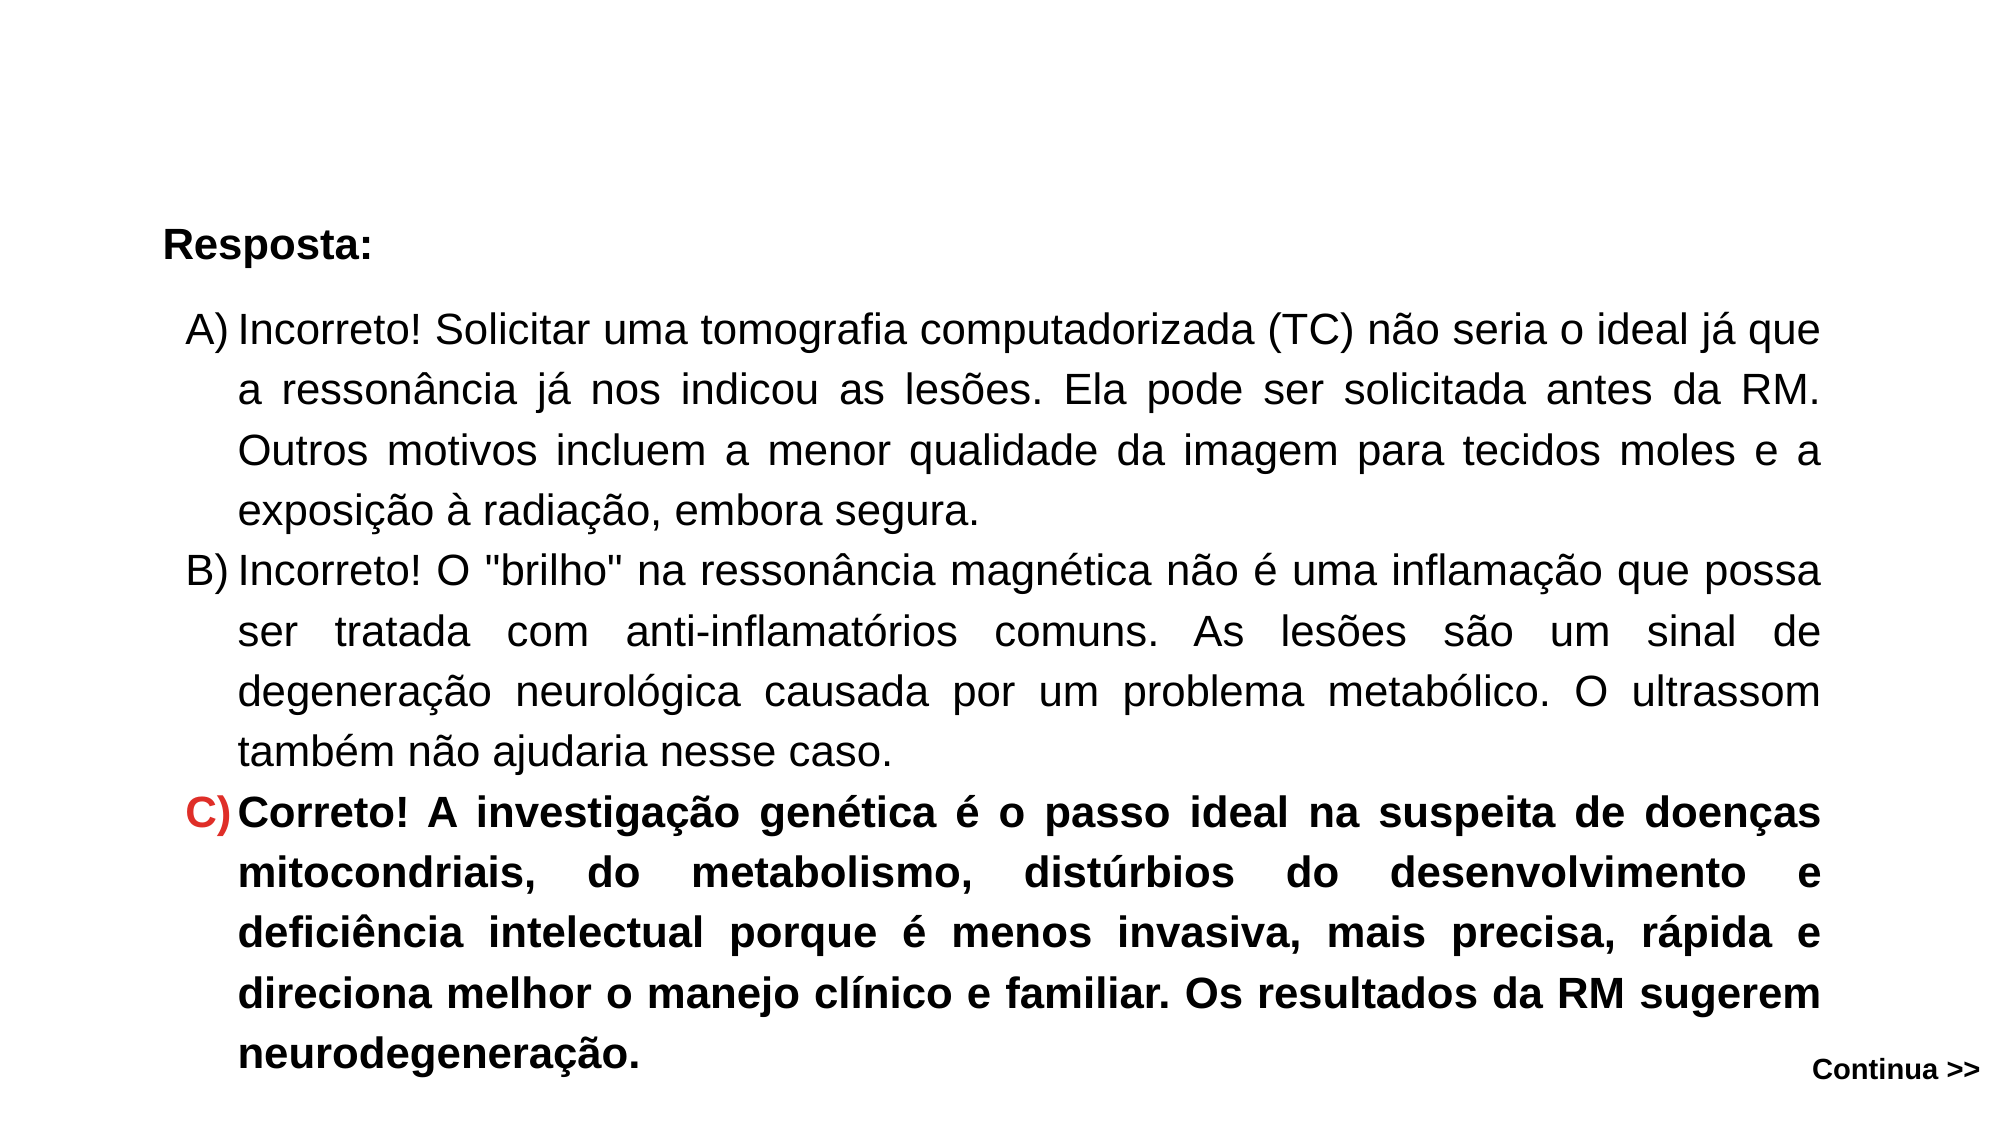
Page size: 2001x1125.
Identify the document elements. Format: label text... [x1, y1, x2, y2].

text_box Resposta: Incorreto! Solicitar uma tomografia computadorizada (TC) não seria o ideal já que a ressonância já nos indicou as lesões. Ela pode ser solicitada antes da RM. Outros motivos incluem a menor qualidade da imagem para tecidos moles e a exposição à radiação, embora segura. Incorreto! O "brilho" na ressonância magnética não é uma inflamação que possa ser tratada com anti-inflamatórios comuns. As lesões são um sinal de degeneração neurológica causada por um problema metabólico. O ultrassom também não ajudaria nesse caso. Correto! A investigação genética é o passo ideal na suspeita de doenças mitocondriais, do metabolismo, distúrbios do desenvolvimento e deficiência intelectual porque é menos invasiva, mais precisa, rápida e direciona melhor o manejo clínico e familiar. Os resultados da RM sugerem neurodegeneração. [147, 192, 1838, 1093]
text_box Continua >> [1797, 1032, 2000, 1101]
